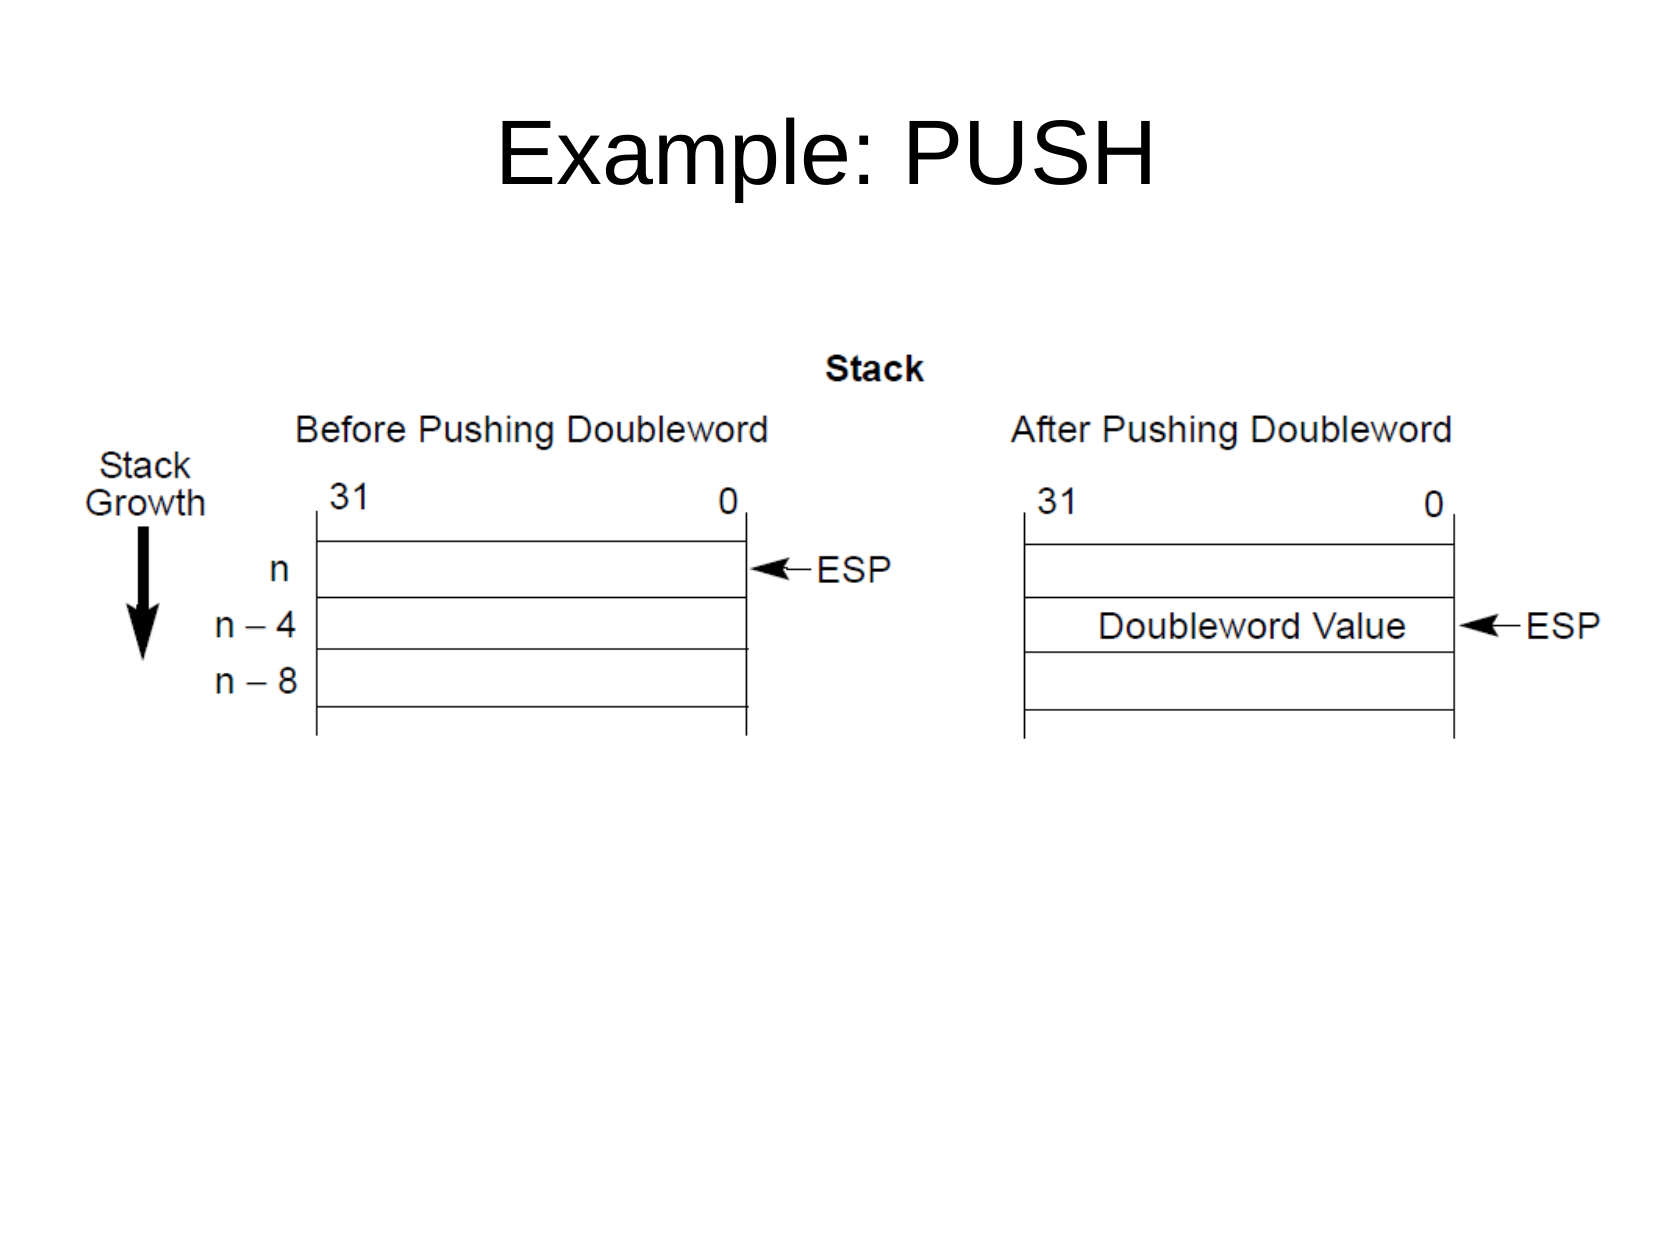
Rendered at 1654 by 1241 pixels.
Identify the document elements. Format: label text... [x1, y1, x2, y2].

title Example: PUSH [82, 49, 1571, 257]
picture [71, 330, 1613, 751]
